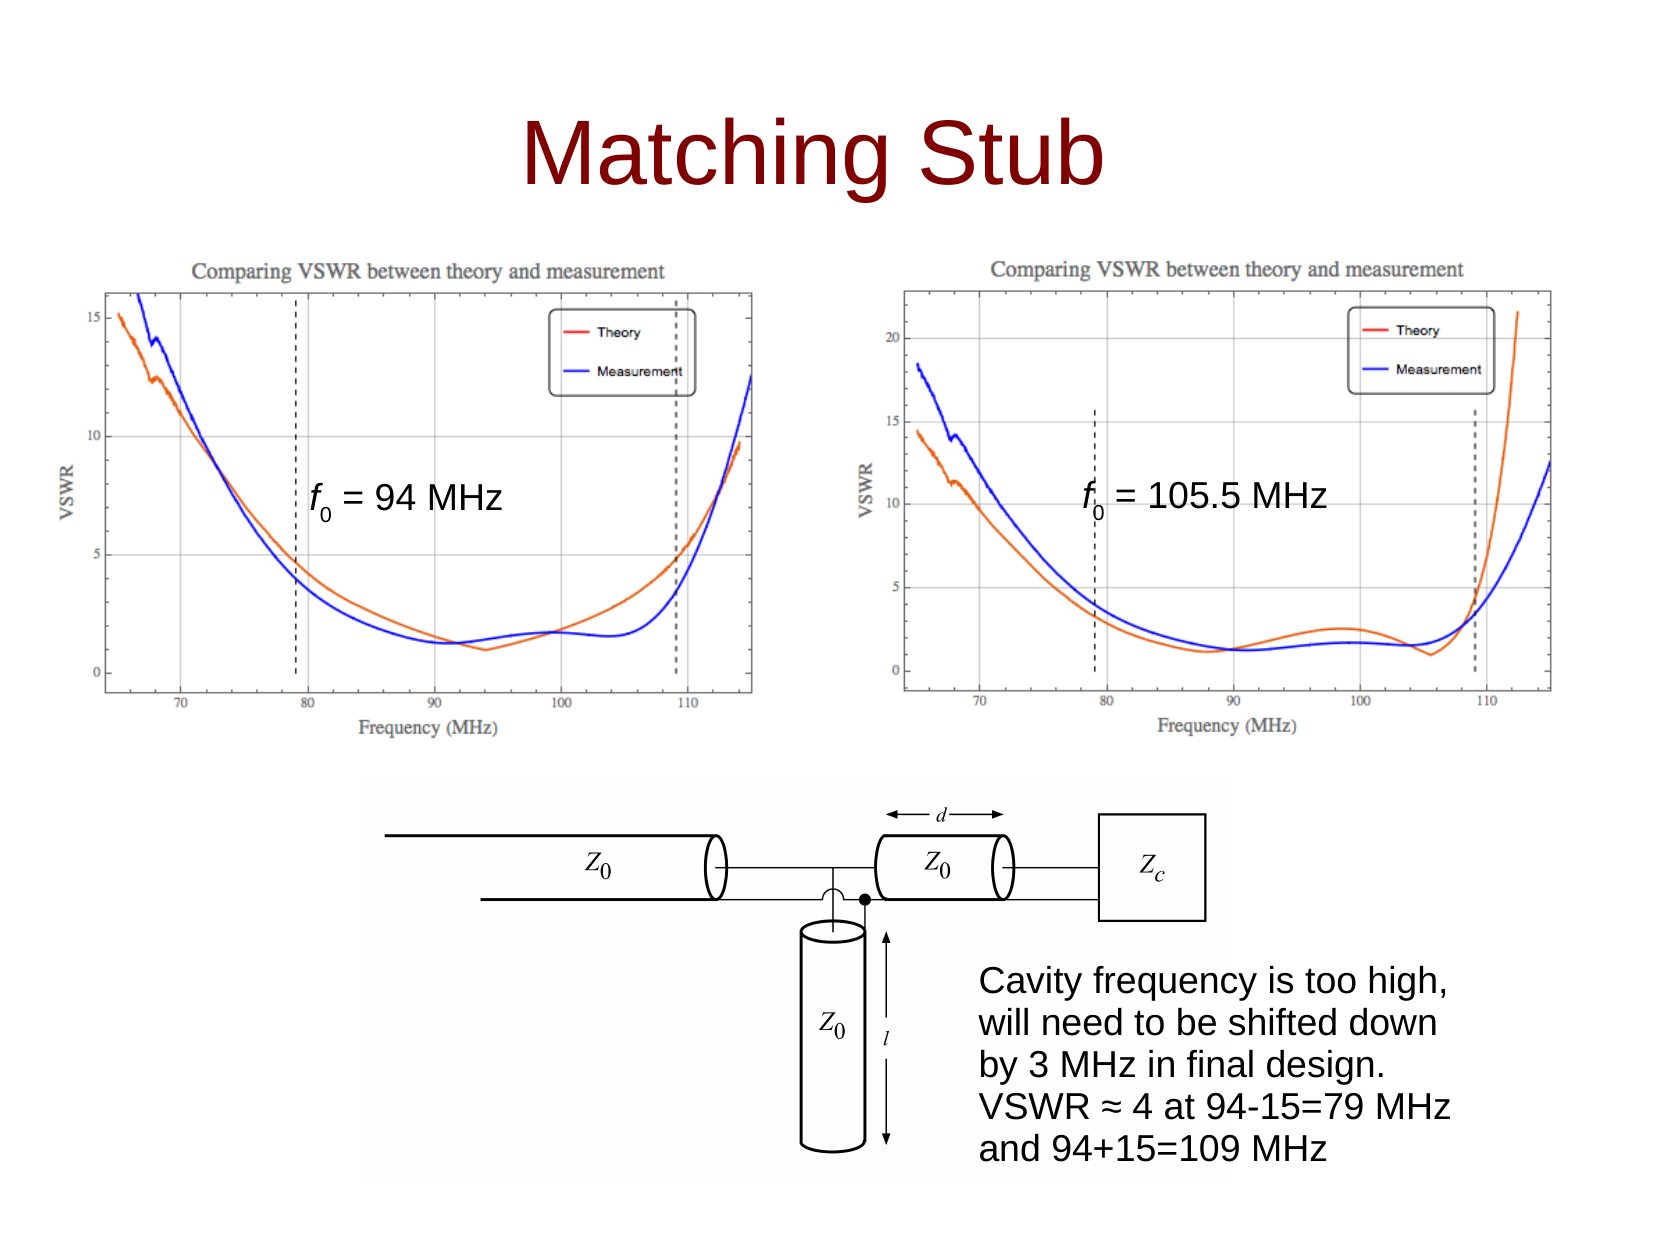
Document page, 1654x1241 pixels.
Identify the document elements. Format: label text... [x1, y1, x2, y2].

text_box Cavity frequency is too high, will need to be shifted down by 3 MHz in final design. VSWR ≈ 4 at 94-15=79 MHz and 94+15=109 MHz [963, 952, 1489, 1178]
picture [360, 779, 1231, 1178]
title Matching Stub [82, 49, 1571, 257]
picture [59, 262, 754, 741]
picture [858, 260, 1553, 739]
